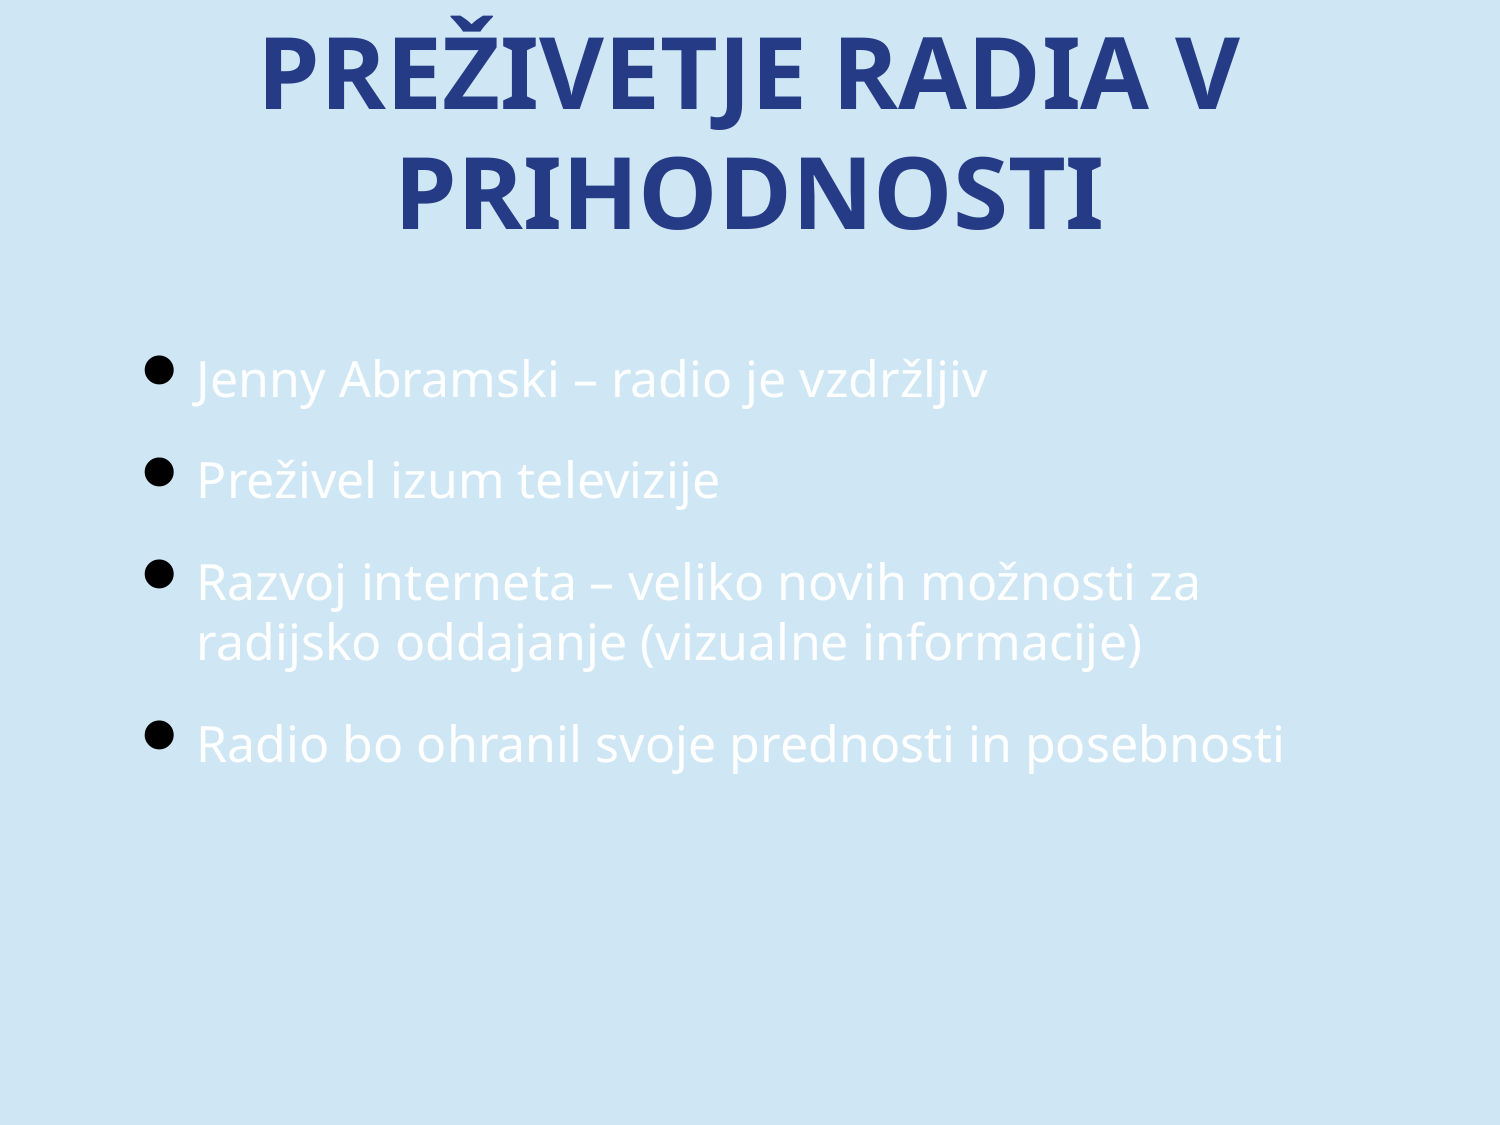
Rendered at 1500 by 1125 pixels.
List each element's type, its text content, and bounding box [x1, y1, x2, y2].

list Jenny Abramski – radio je vzdržljiv Preživel izum televizije Razvoj interneta – veliko novih možnosti za radijsko oddajanje (vizualne informacije) Radio bo ohranil svoje prednosti in posebnosti [125, 339, 1375, 1026]
title PREŽIVETJE RADIA V PRIHODNOSTI [125, 12, 1375, 246]
